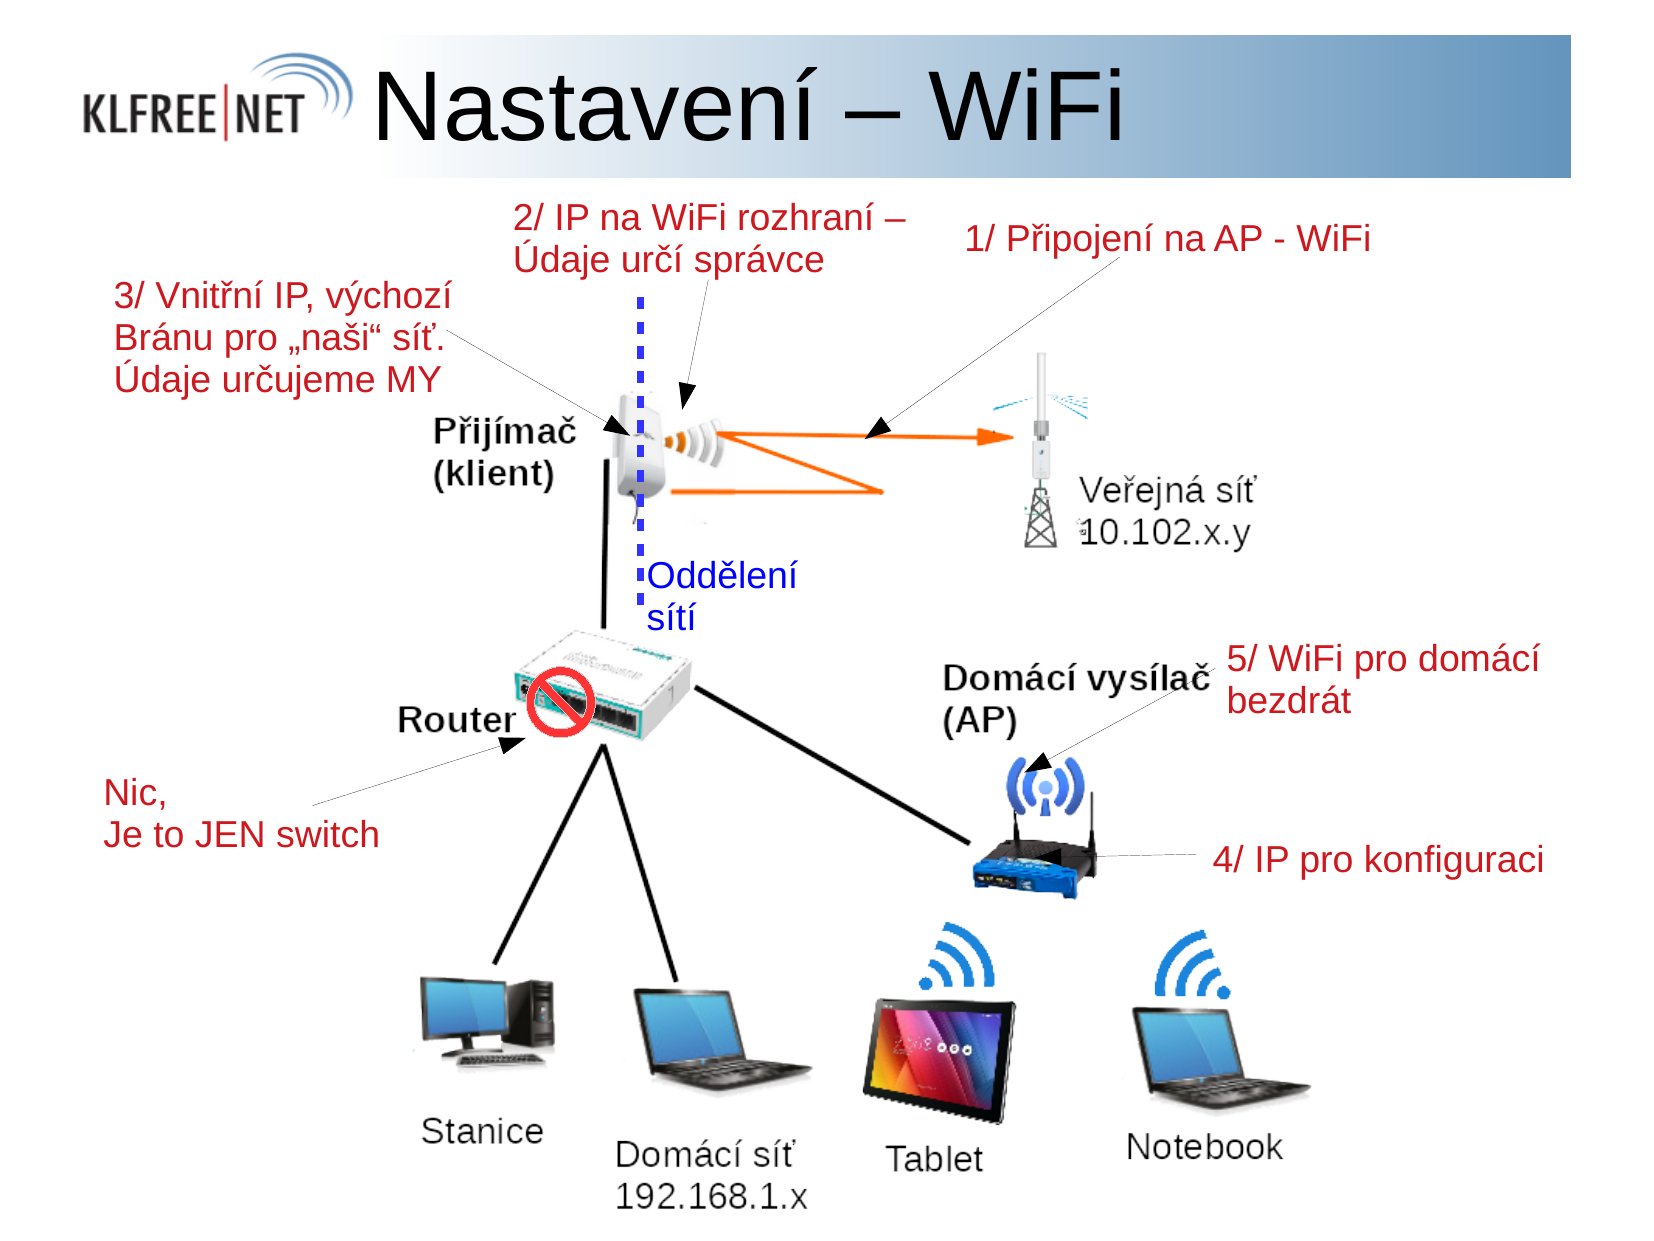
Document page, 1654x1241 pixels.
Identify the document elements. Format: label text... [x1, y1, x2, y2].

picture [59, 11, 372, 201]
text_box Oddělení sítí [631, 546, 814, 646]
text_box 3/ Vnitřní IP, výchozí Bránu pro „naši“ síť. Údaje určujeme MY [98, 267, 473, 409]
text_box 1/ Připojení na AP - WiFi [949, 210, 1390, 267]
title Nastavení – WiFi [371, 47, 1560, 166]
text_box Nic, Je to JEN switch [88, 763, 396, 863]
text_box 4/ IP pro konfiguraci [1197, 831, 1561, 889]
text_box 5/ WiFi pro domácí bezdrát [1211, 630, 1556, 730]
text_box 2/ IP na WiFi rozhraní – Údaje určí správce [498, 189, 933, 289]
picture [383, 351, 1315, 1231]
text_box [526, 666, 596, 738]
